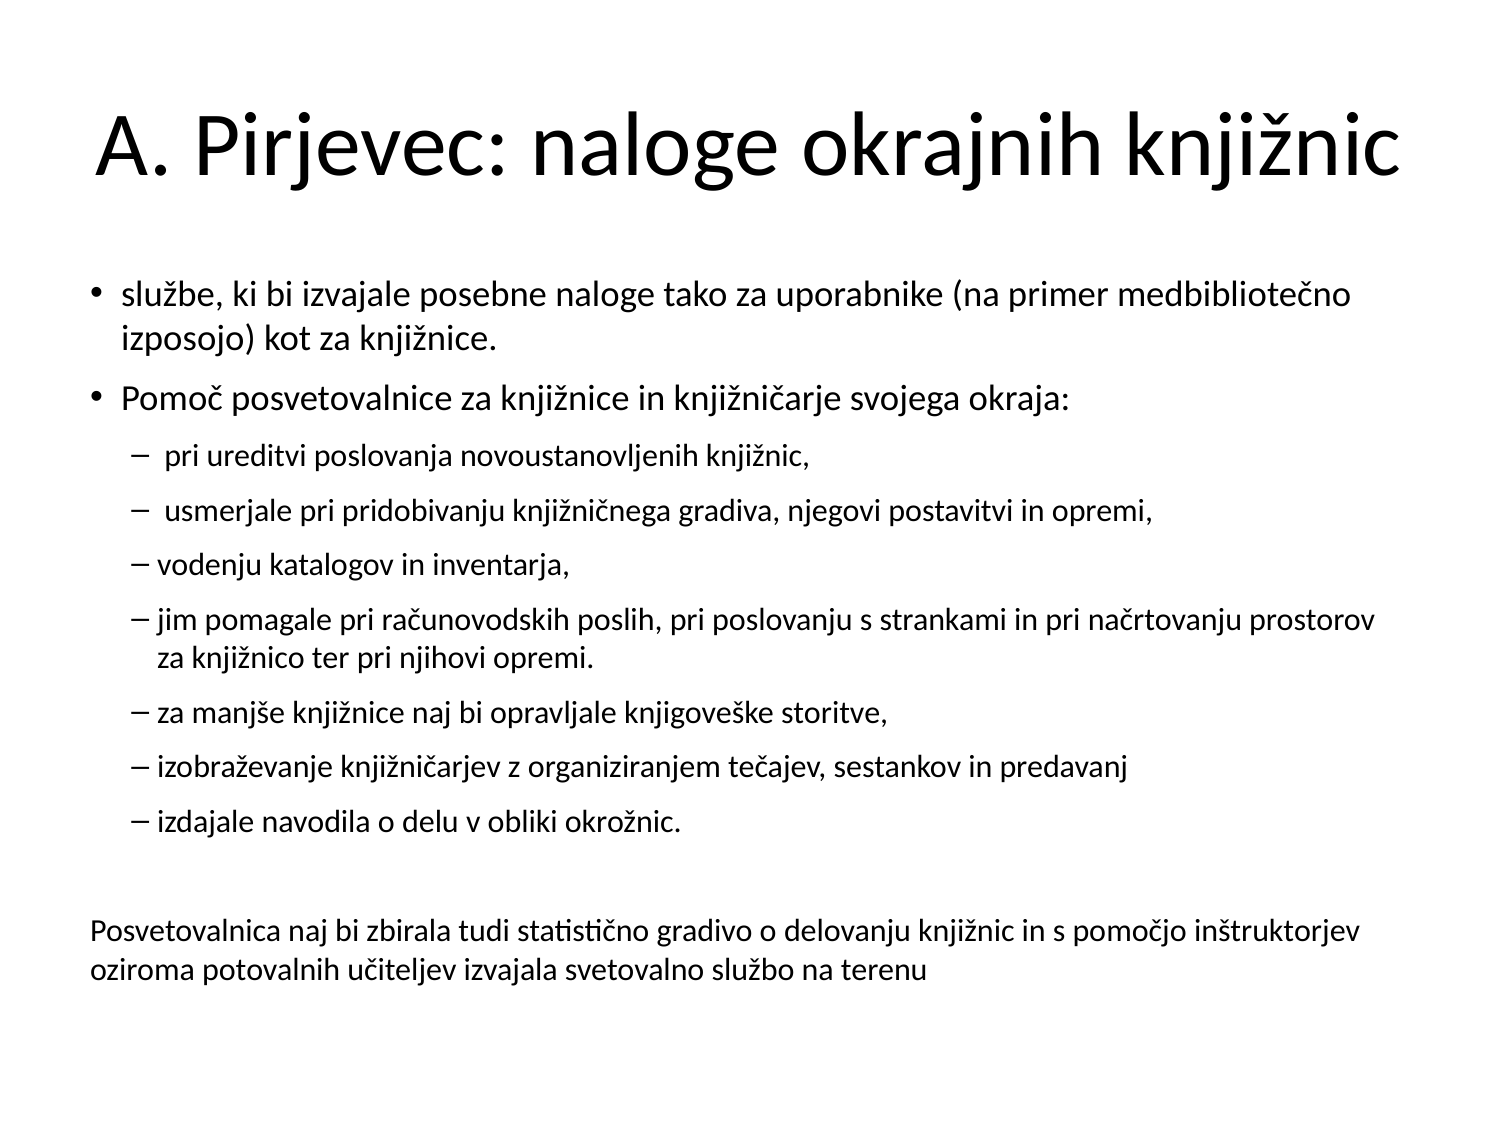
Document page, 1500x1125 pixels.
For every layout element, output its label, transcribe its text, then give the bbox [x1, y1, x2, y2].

list službe, ki bi izvajale posebne naloge tako za uporabnike (na primer medbibliotečno izposojo) kot za knjižnice. Pomoč posvetovalnice za knjižnice in knjižničarje svojega okraja: pri ureditvi poslovanja novoustanovljenih knjižnic, usmerjale pri pridobivanju knjižničnega gradiva, njegovi postavitvi in opremi, vodenju katalogov in inventarja, jim pomagale pri računovodskih poslih, pri poslovanju s strankami in pri načrtovanju prostorov za knjižnico ter pri njihovi opremi. za manjše knjižnice naj bi opravljale knjigoveške storitve, izobraževanje knjižničarjev z organiziranjem tečajev, sestankov in predavanj izdajale navodila o delu v obliki okrožnic. Posvetovalnica naj bi zbirala tudi statistično gradivo o delovanju knjižnic in s pomočjo inštruktorjev oziroma potovalnih učiteljev izvajala svetovalno službo na terenu [75, 262, 1425, 1005]
title A. Pirjevec: naloge okrajnih knjižnic [75, 45, 1425, 233]
